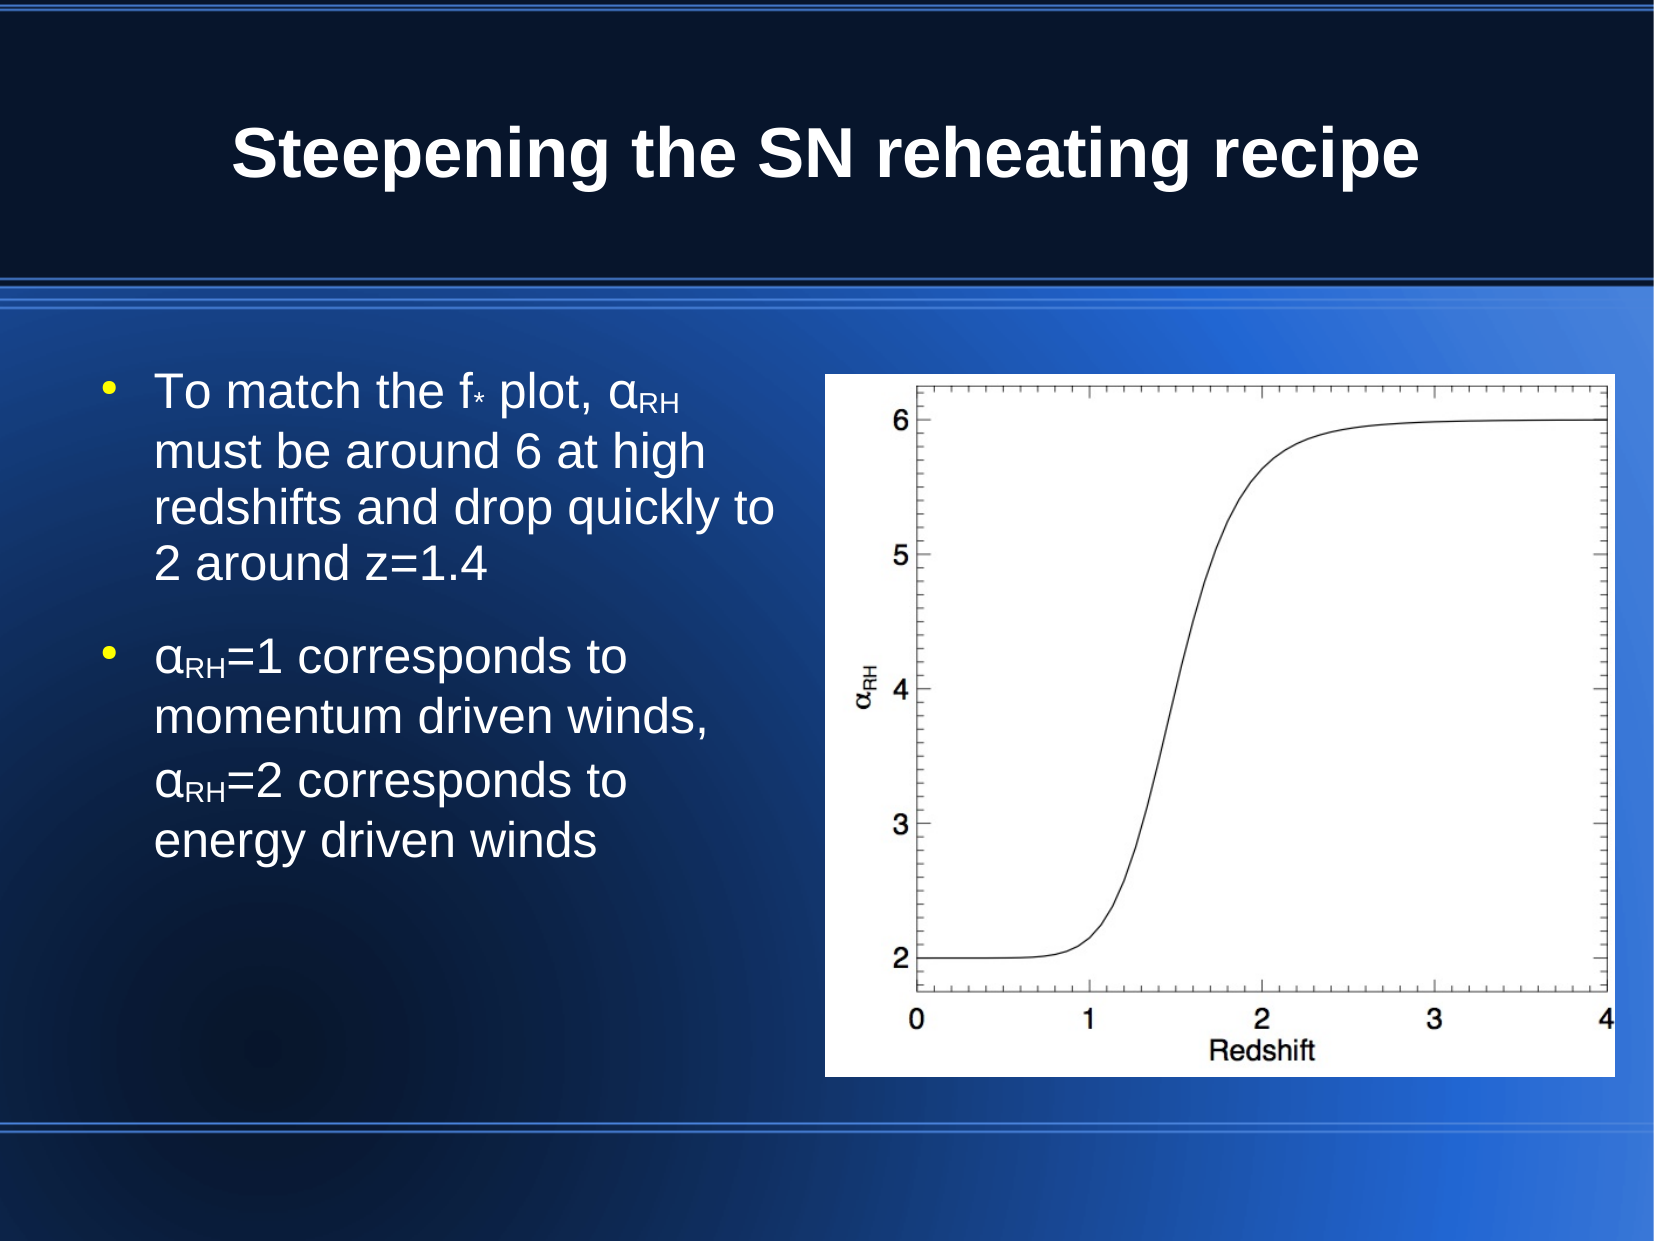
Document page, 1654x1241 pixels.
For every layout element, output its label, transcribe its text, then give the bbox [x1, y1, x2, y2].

title Steepening the SN reheating recipe [82, 49, 1571, 257]
picture [0, 0, 1654, 1241]
list To match the f* plot, αRH must be around 6 at high redshifts and drop quickly to 2 around z=1.4 αRH=1 corresponds to momentum driven winds, αRH=2 corresponds to energy driven winds [82, 355, 788, 1058]
